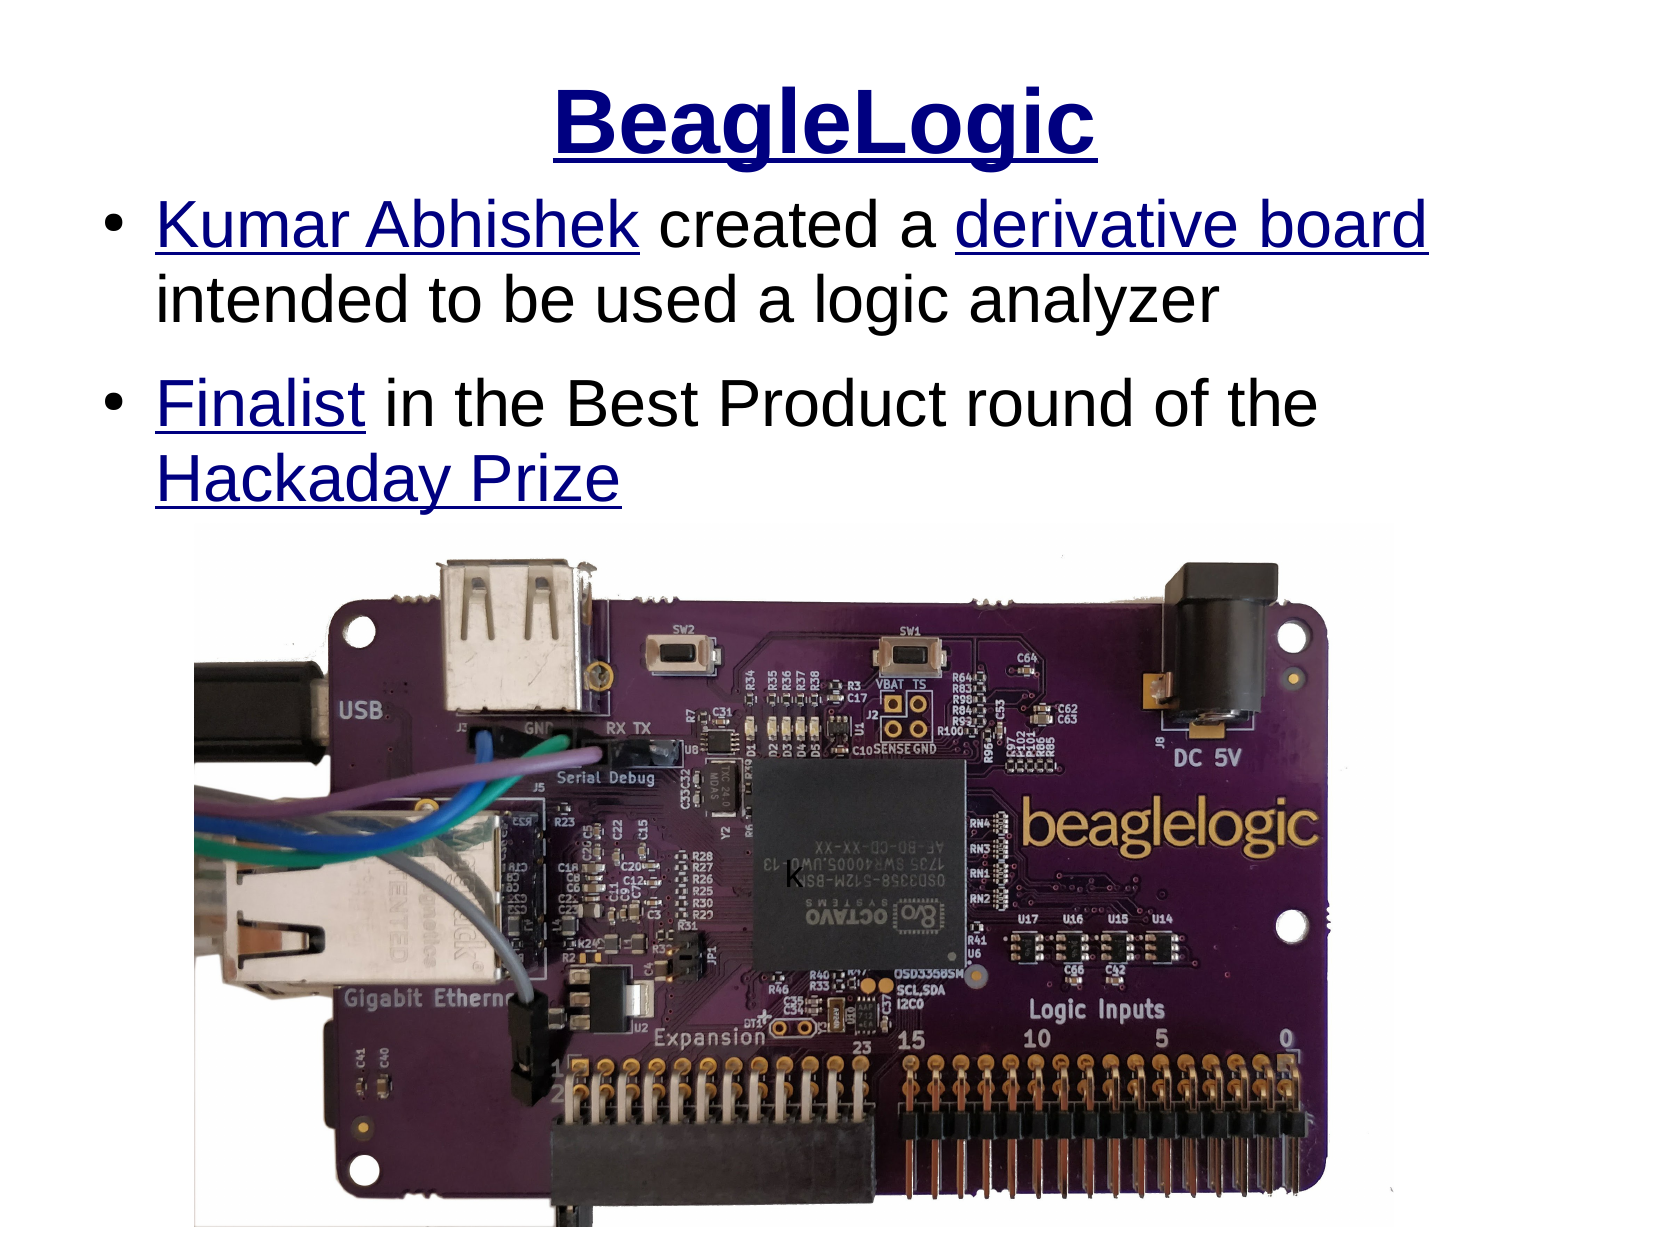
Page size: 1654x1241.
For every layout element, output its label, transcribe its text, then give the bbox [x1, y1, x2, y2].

picture [194, 523, 1394, 1227]
title BeagleLogic [80, 17, 1570, 225]
list Kumar Abhishek created a derivative board intended to be used a logic analyzer Finalist in the Best Product round of the Hackaday Prize [84, 187, 1636, 1051]
